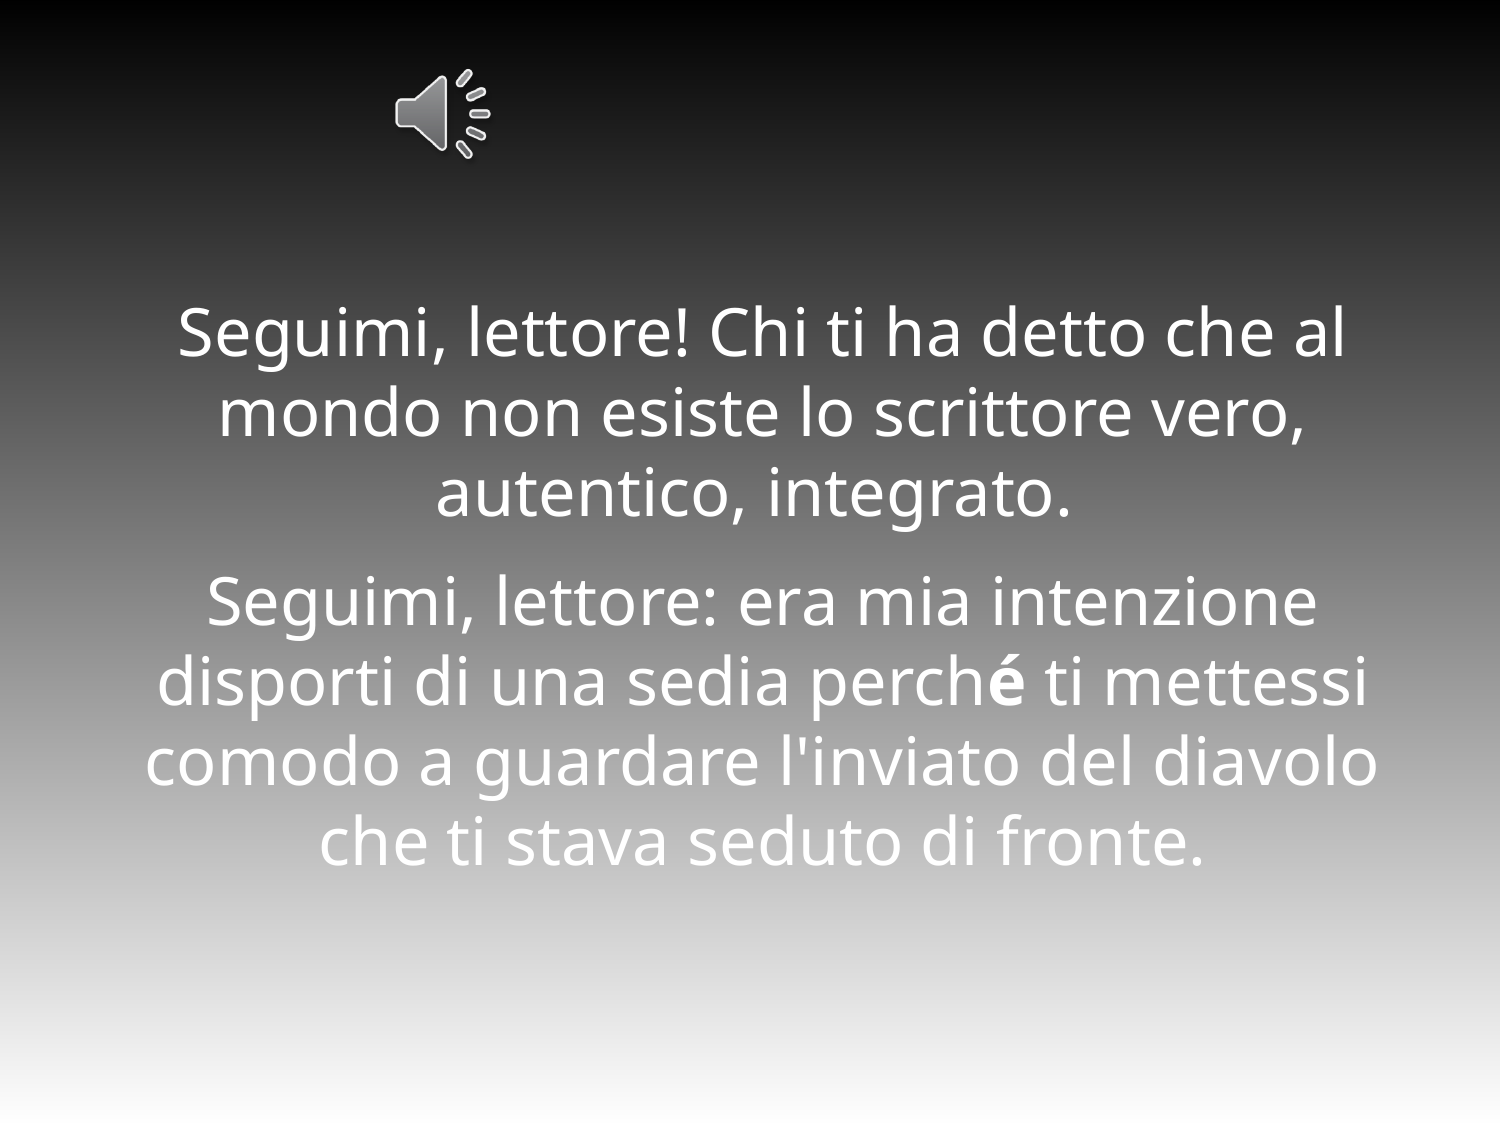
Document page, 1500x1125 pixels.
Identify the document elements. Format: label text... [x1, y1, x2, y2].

list Seguimi, lettore! Chi ti ha detto che al mondo non esiste lo scrittore vero, autentico, integrato. Seguimi, lettore: era mia intenzione disporti di una sedia perché ti mettessi comodo a guardare l'inviato del diavolo che ti stava seduto di fronte. [88, 172, 1439, 916]
picture [395, 66, 496, 167]
